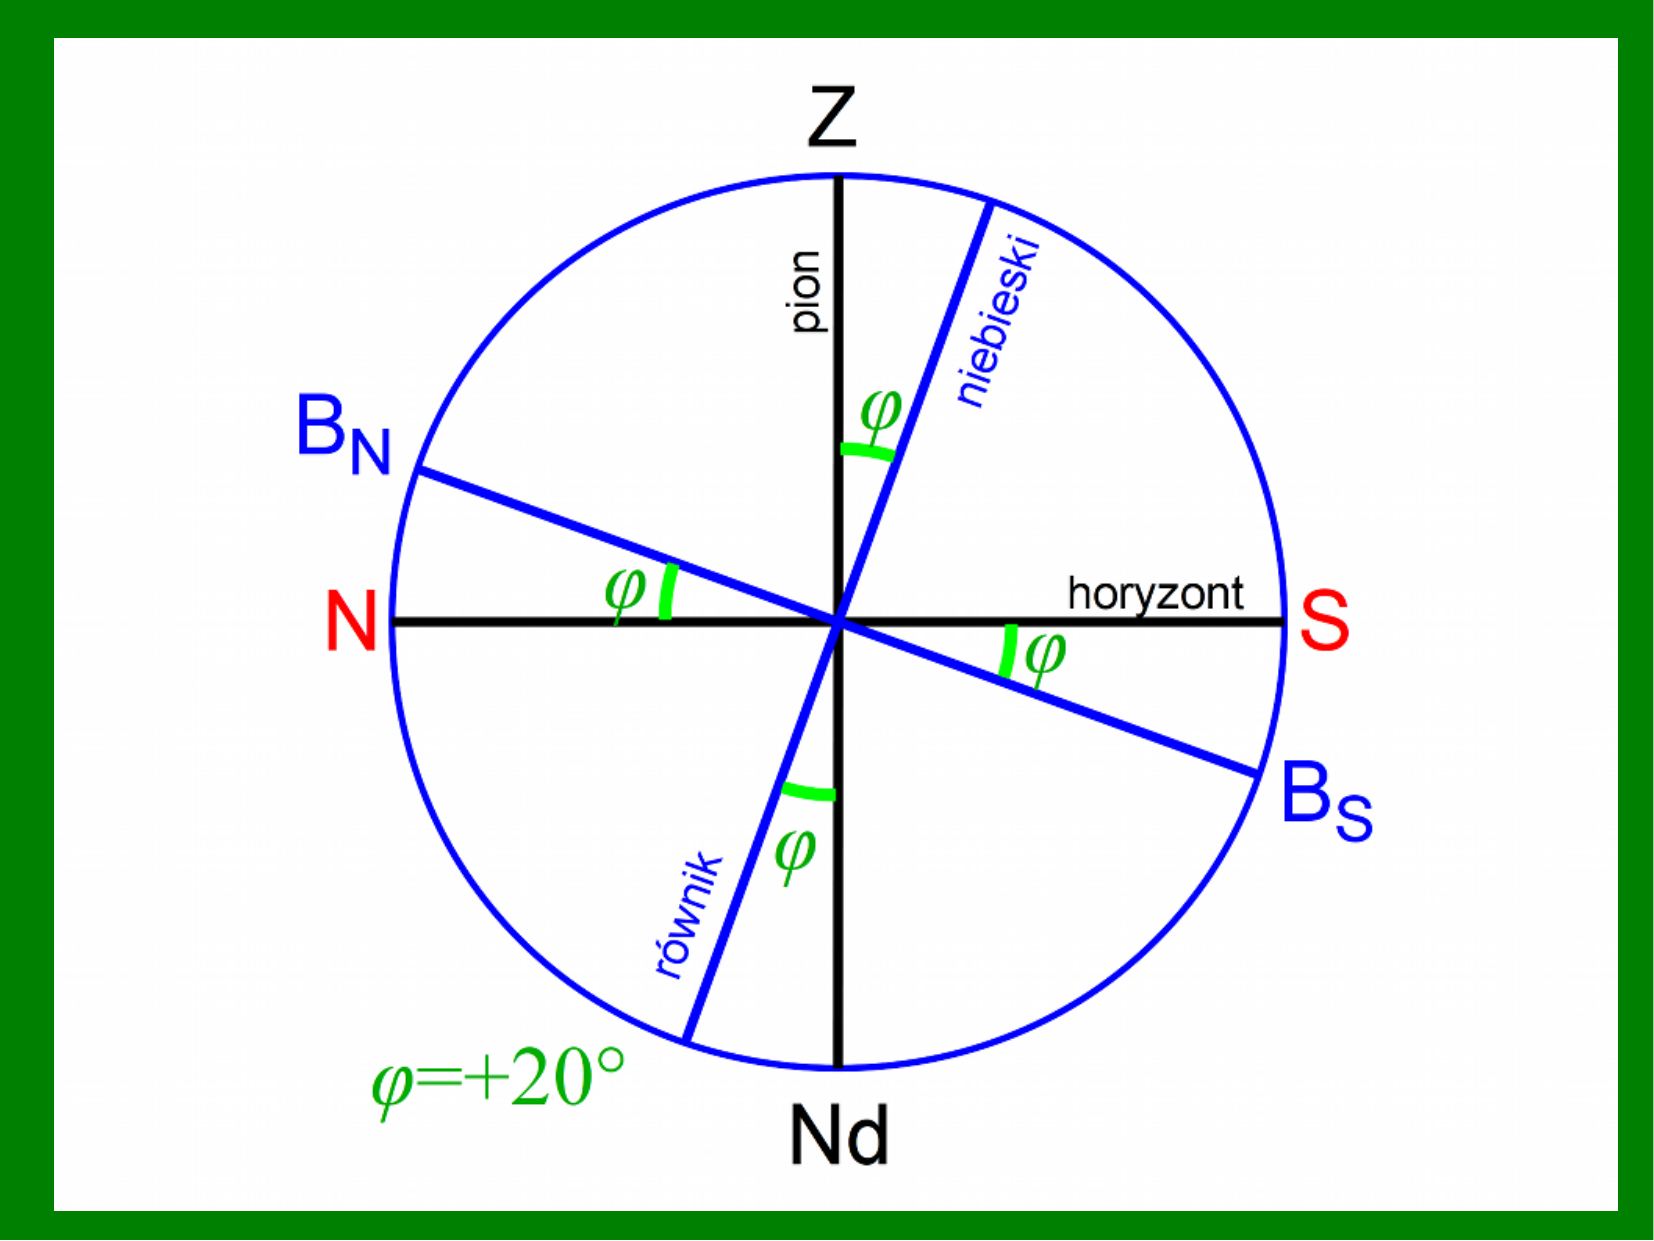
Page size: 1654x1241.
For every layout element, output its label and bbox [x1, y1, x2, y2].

picture [54, 38, 1618, 1211]
